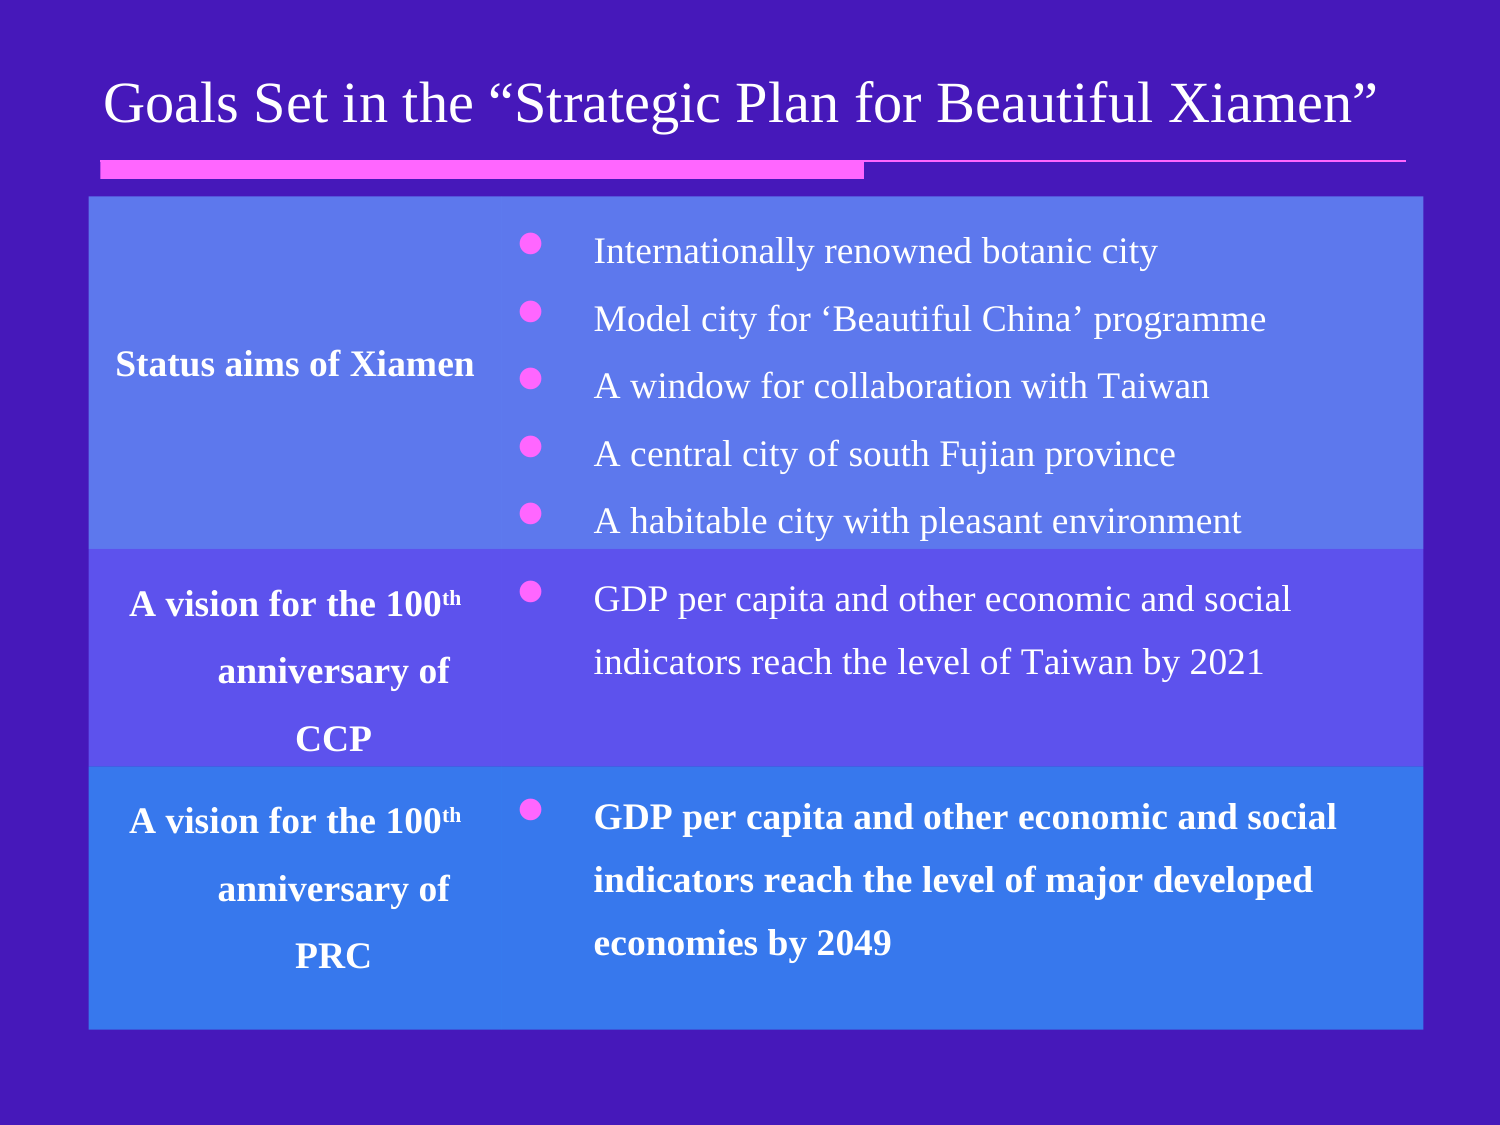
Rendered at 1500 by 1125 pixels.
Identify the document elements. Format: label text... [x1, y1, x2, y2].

table_cell GDP per capita and other economic and social indicators reach the level of Taiwan by 2021 [502, 549, 1423, 766]
table_cell A vision for the 100th anniversary of CCP [89, 549, 502, 766]
table_header Internationally renowned botanic city Model city for ‘Beautiful China’ programme A window for collaboration with Taiwan A central city of south Fujian province A habitable city with pleasant environment [502, 196, 1423, 549]
table_cell A vision for the 100th anniversary of PRC [89, 766, 502, 1030]
title Goals Set in the “Strategic Plan for Beautiful Xiamen” [88, 54, 1454, 142]
table_cell GDP per capita and other economic and social indicators reach the level of major developed economies by 2049 [502, 766, 1423, 1030]
list [76, 207, 1412, 1071]
table_header Status aims of Xiamen [89, 196, 502, 549]
